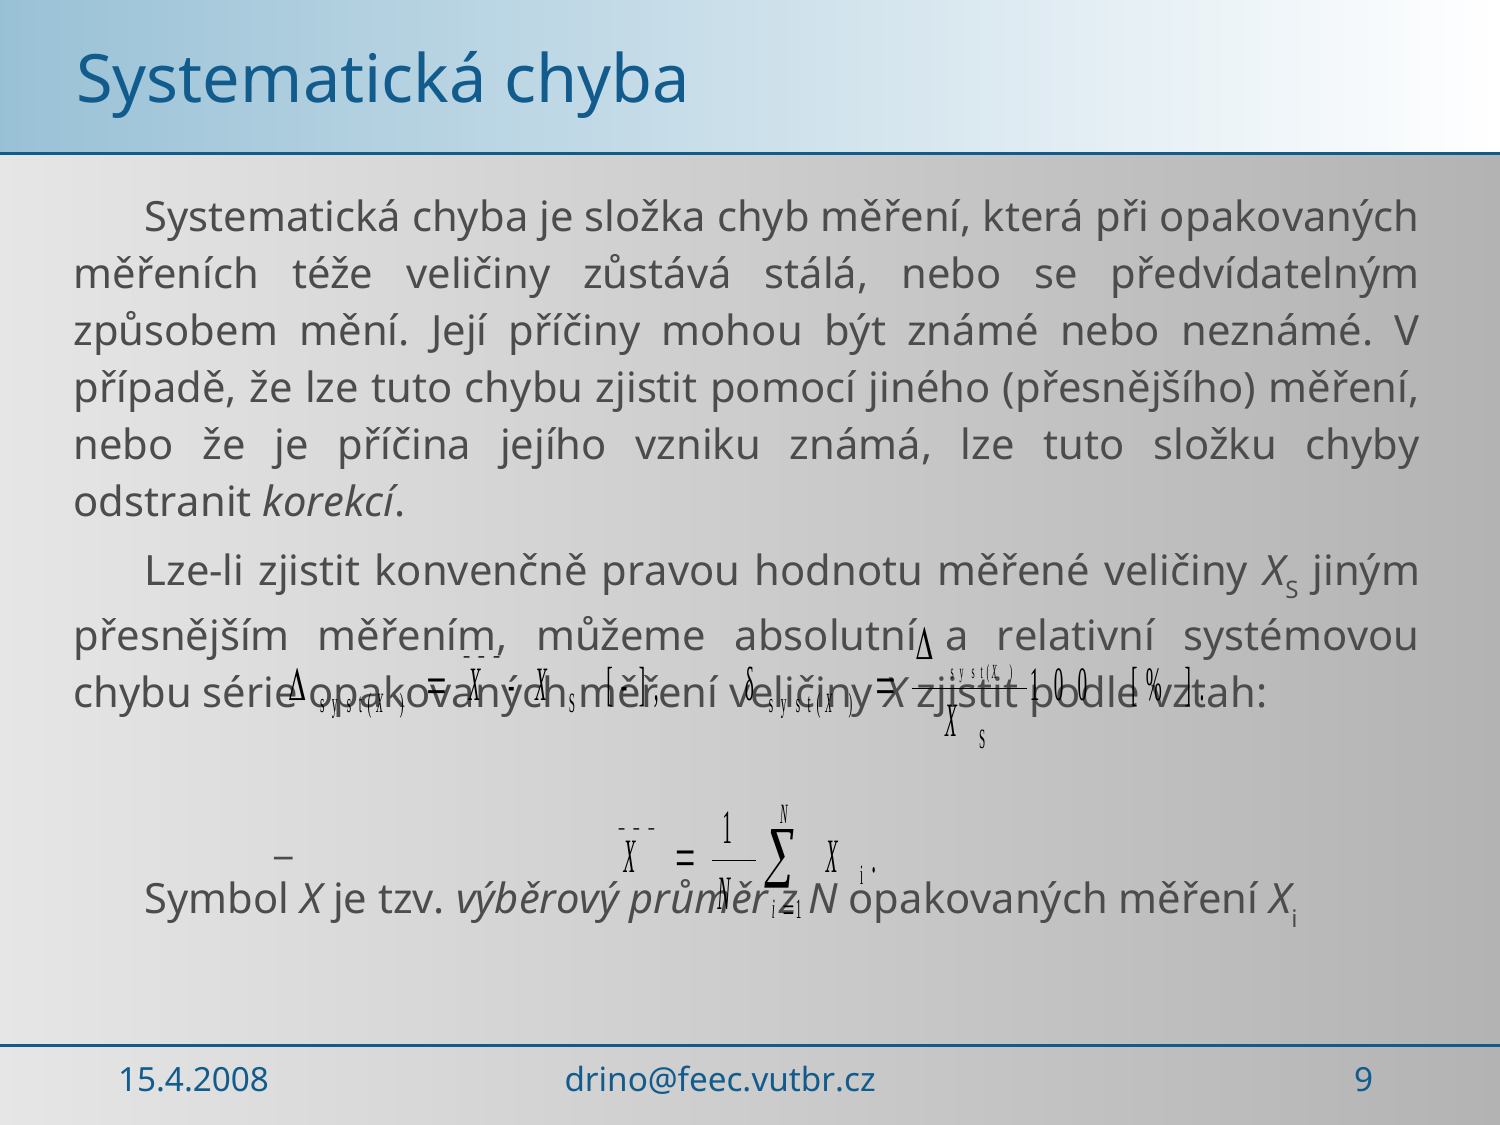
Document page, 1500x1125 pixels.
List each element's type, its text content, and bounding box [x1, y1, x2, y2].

text_box <číslo> [1075, 1049, 1388, 1125]
text_box Systematická chyba je složka chyb měření, která při opakovaných měřeních téže veličiny zůstává stálá, nebo se předvídatelným způsobem mění. Její příčiny mohou být známé nebo neznámé. V případě, že lze tuto chybu zjistit pomocí jiného (přesnějšího) měření, nebo že je příčina jejího vzniku známá, lze tuto složku chyby odstranit korekcí. Lze-li zjistit konvenčně pravou hodnotu měřené veličiny XS jiným přesnějším měřením, můžeme absolutní a relativní systémovou chybu série opakovaných měření veličiny X zjistit podle vztah: _ Symbol X je tzv. výběrový průměr z N opakovaných měření Xi [59, 178, 1442, 943]
picture [281, 612, 1219, 761]
text_box drino@feec.vutbr.cz [454, 1049, 987, 1125]
title Systematická chyba [0, 0, 1500, 152]
text_box 15.4.2008 [103, 1049, 432, 1125]
picture [610, 792, 890, 929]
